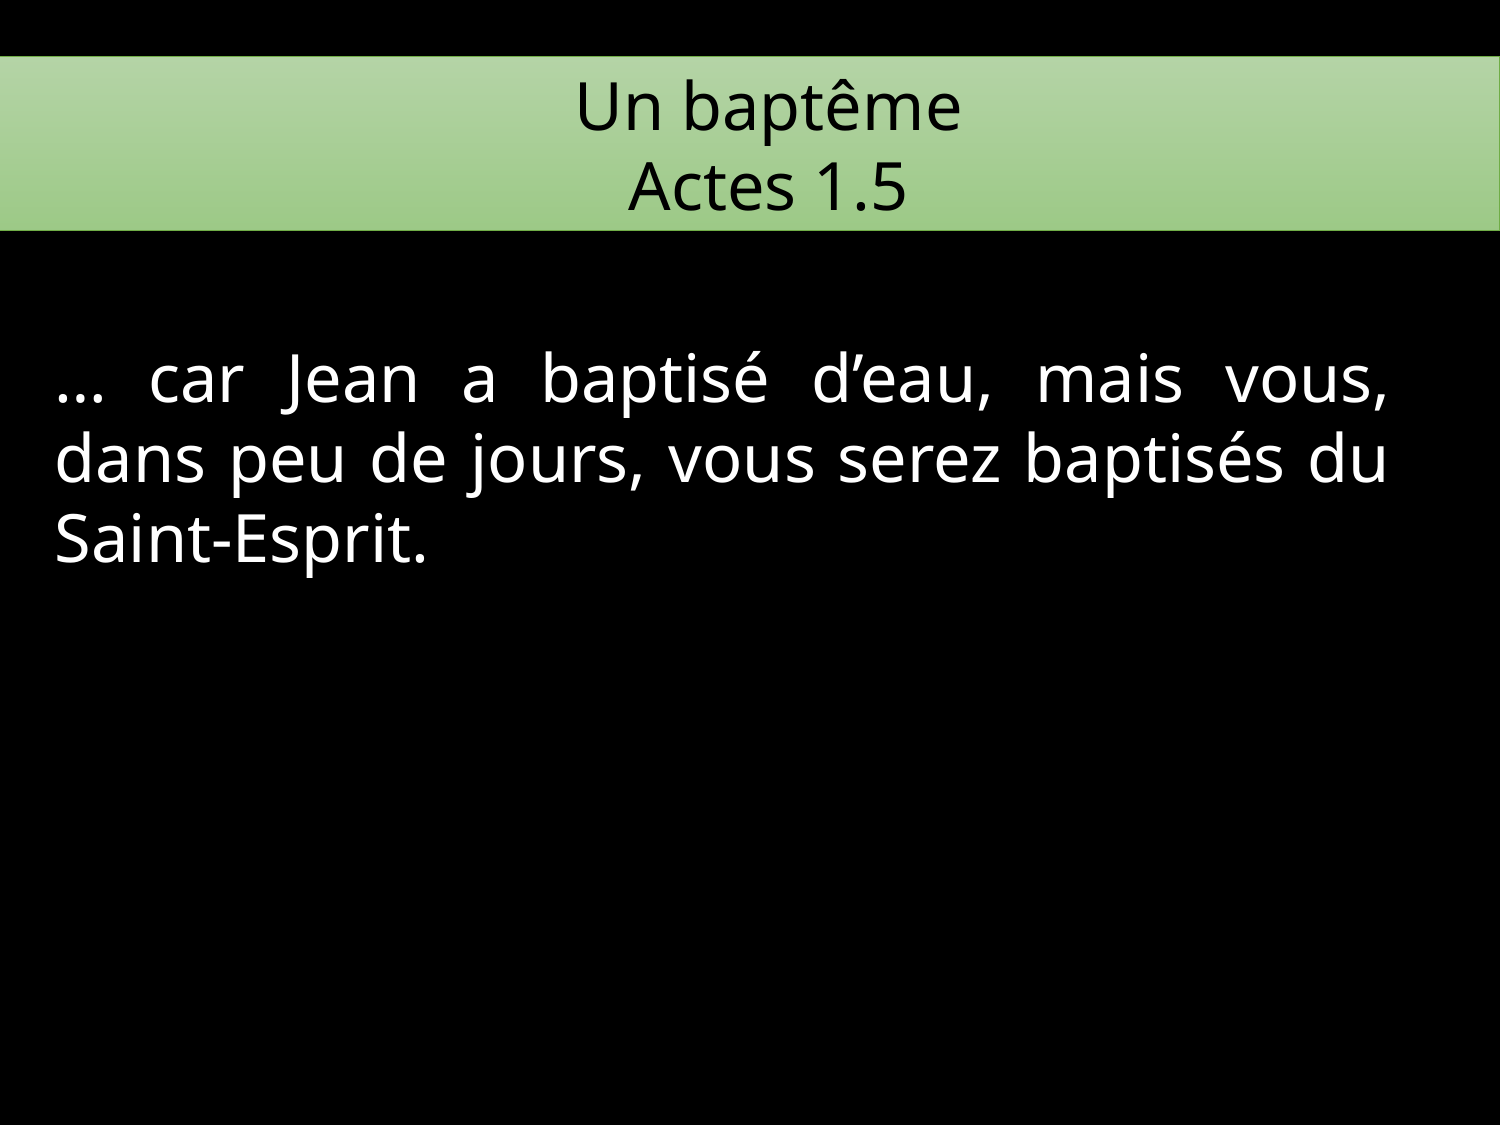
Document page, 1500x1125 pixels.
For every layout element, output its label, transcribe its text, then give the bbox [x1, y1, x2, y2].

text_box … car Jean a baptisé d’eau, mais vous, dans peu de jours, vous serez baptisés du Saint-Esprit. [40, 328, 1407, 583]
text_box Un baptême Actes 1.5 [0, 56, 1500, 231]
